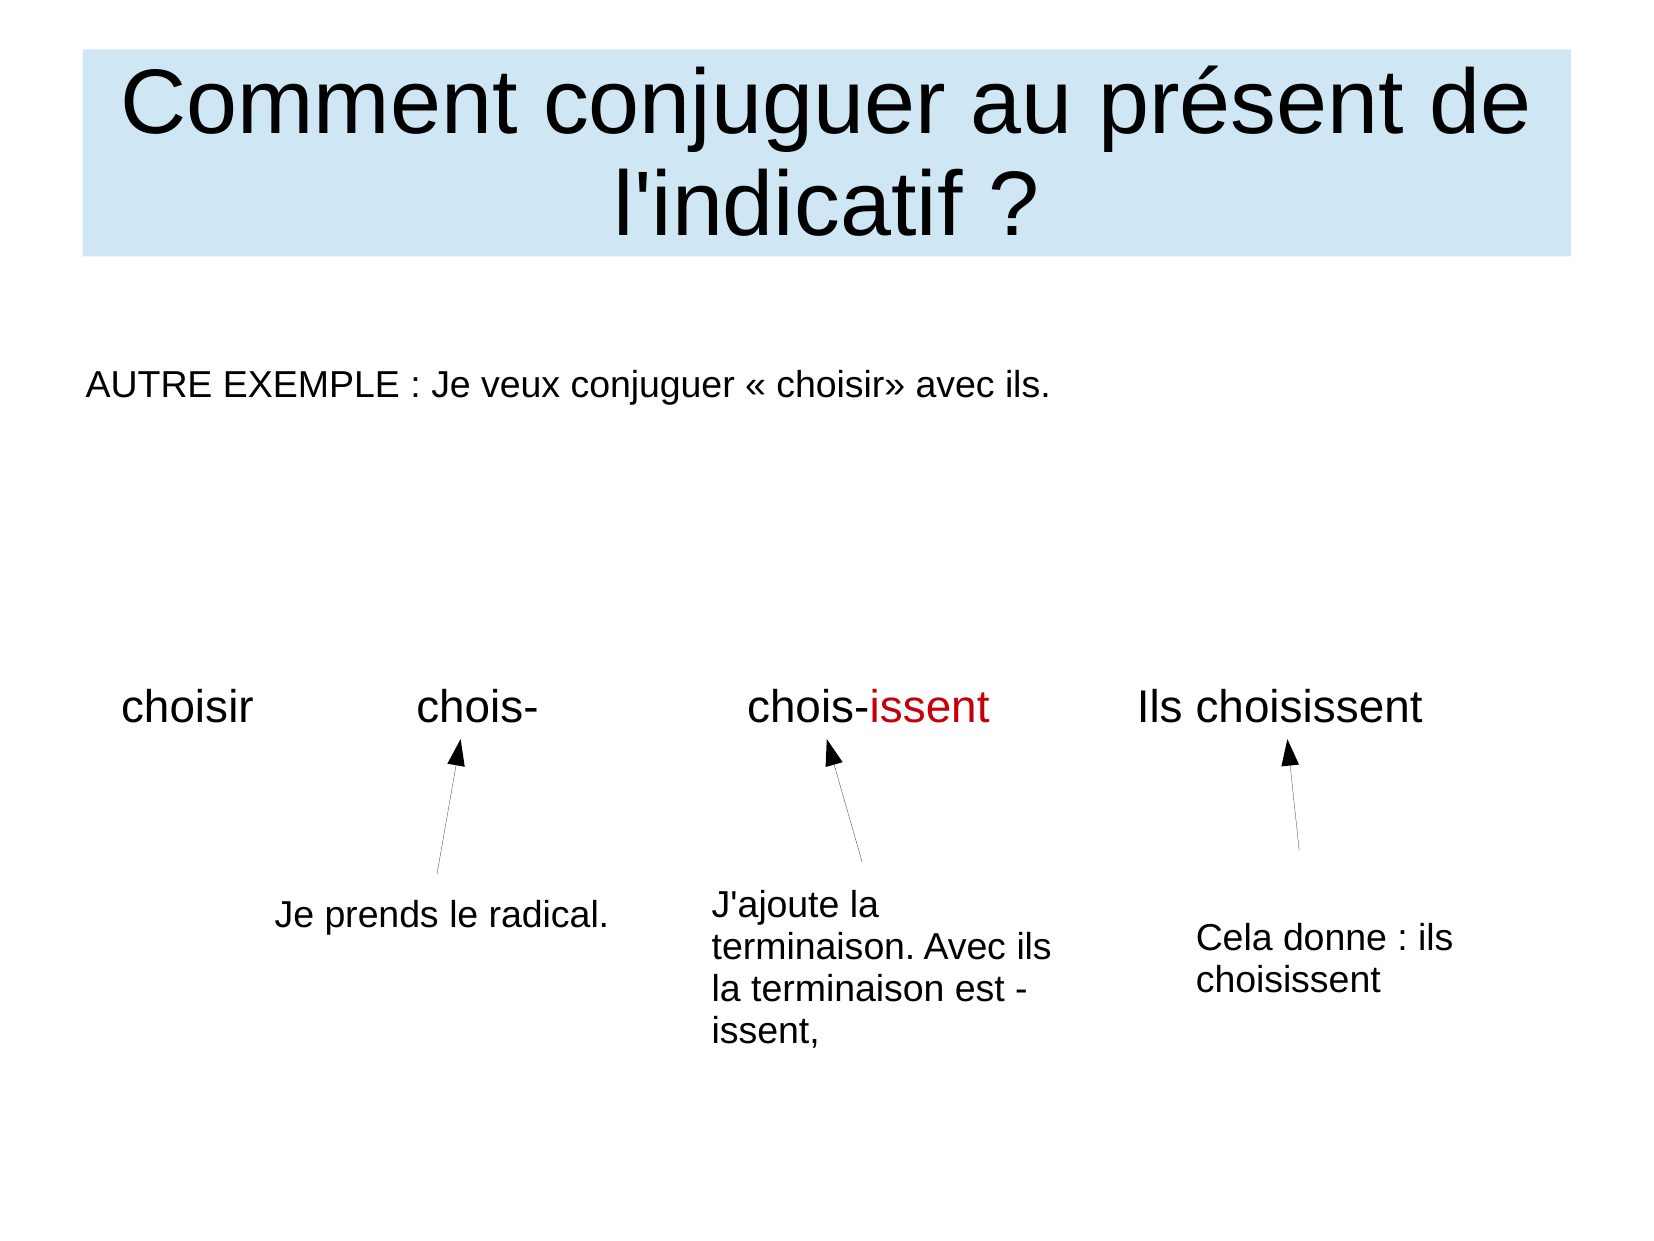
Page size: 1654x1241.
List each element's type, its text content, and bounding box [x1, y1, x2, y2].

title Comment conjuguer au présent de l'indicatif ? [82, 49, 1571, 257]
text_box Je prends le radical. [259, 885, 650, 943]
text_box AUTRE EXEMPLE : Je veux conjuguer « choisir» avec ils. [70, 356, 1536, 414]
text_box chois-issent [732, 673, 1040, 740]
text_box chois- [401, 673, 709, 740]
text_box Ils choisissent [1122, 673, 1536, 740]
text_box J'ajoute la terminaison. Avec ils la terminaison est -issent, [696, 876, 1087, 1060]
text_box choisir [106, 673, 401, 740]
text_box Cela donne : ils choisissent [1181, 909, 1524, 1009]
